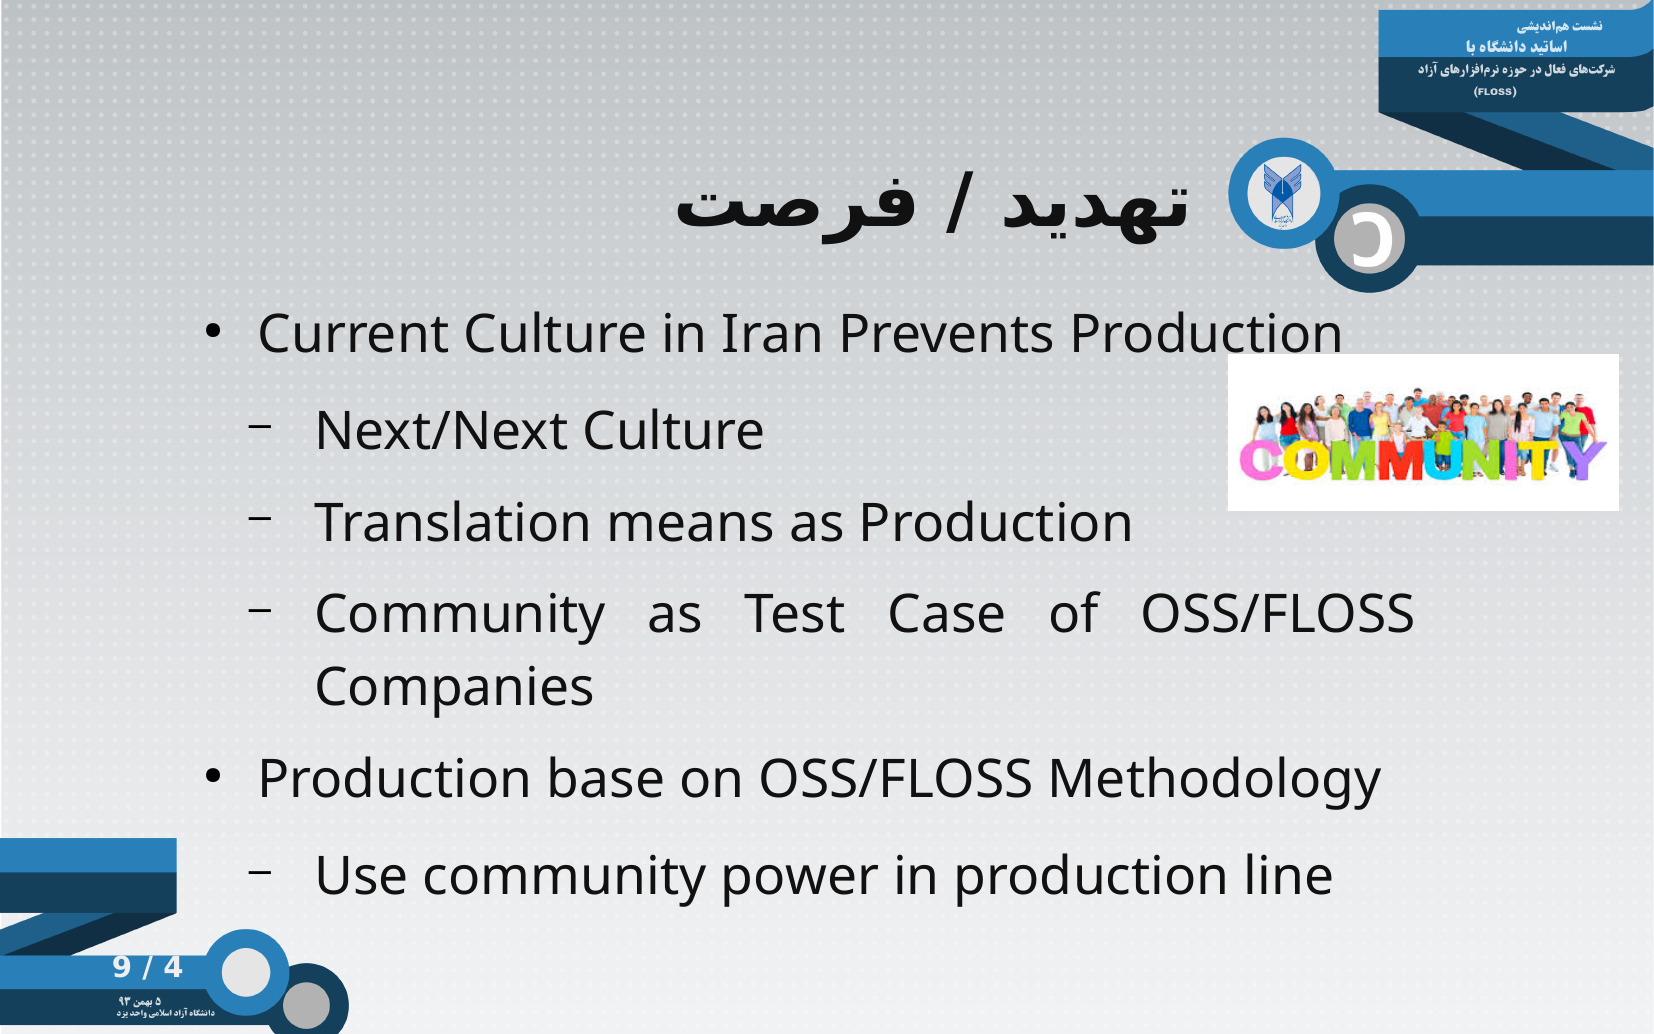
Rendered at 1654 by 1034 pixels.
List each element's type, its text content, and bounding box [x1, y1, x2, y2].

title تهدید / فرصت [200, 128, 1193, 272]
list Current Culture in Iran Prevents Production Next/Next Culture Translation means as Production Community as Test Case of OSS/FLOSS Companies Production base on OSS/FLOSS Methodology Use community power in production line [200, 295, 1418, 922]
picture [0, 0, 1654, 1034]
